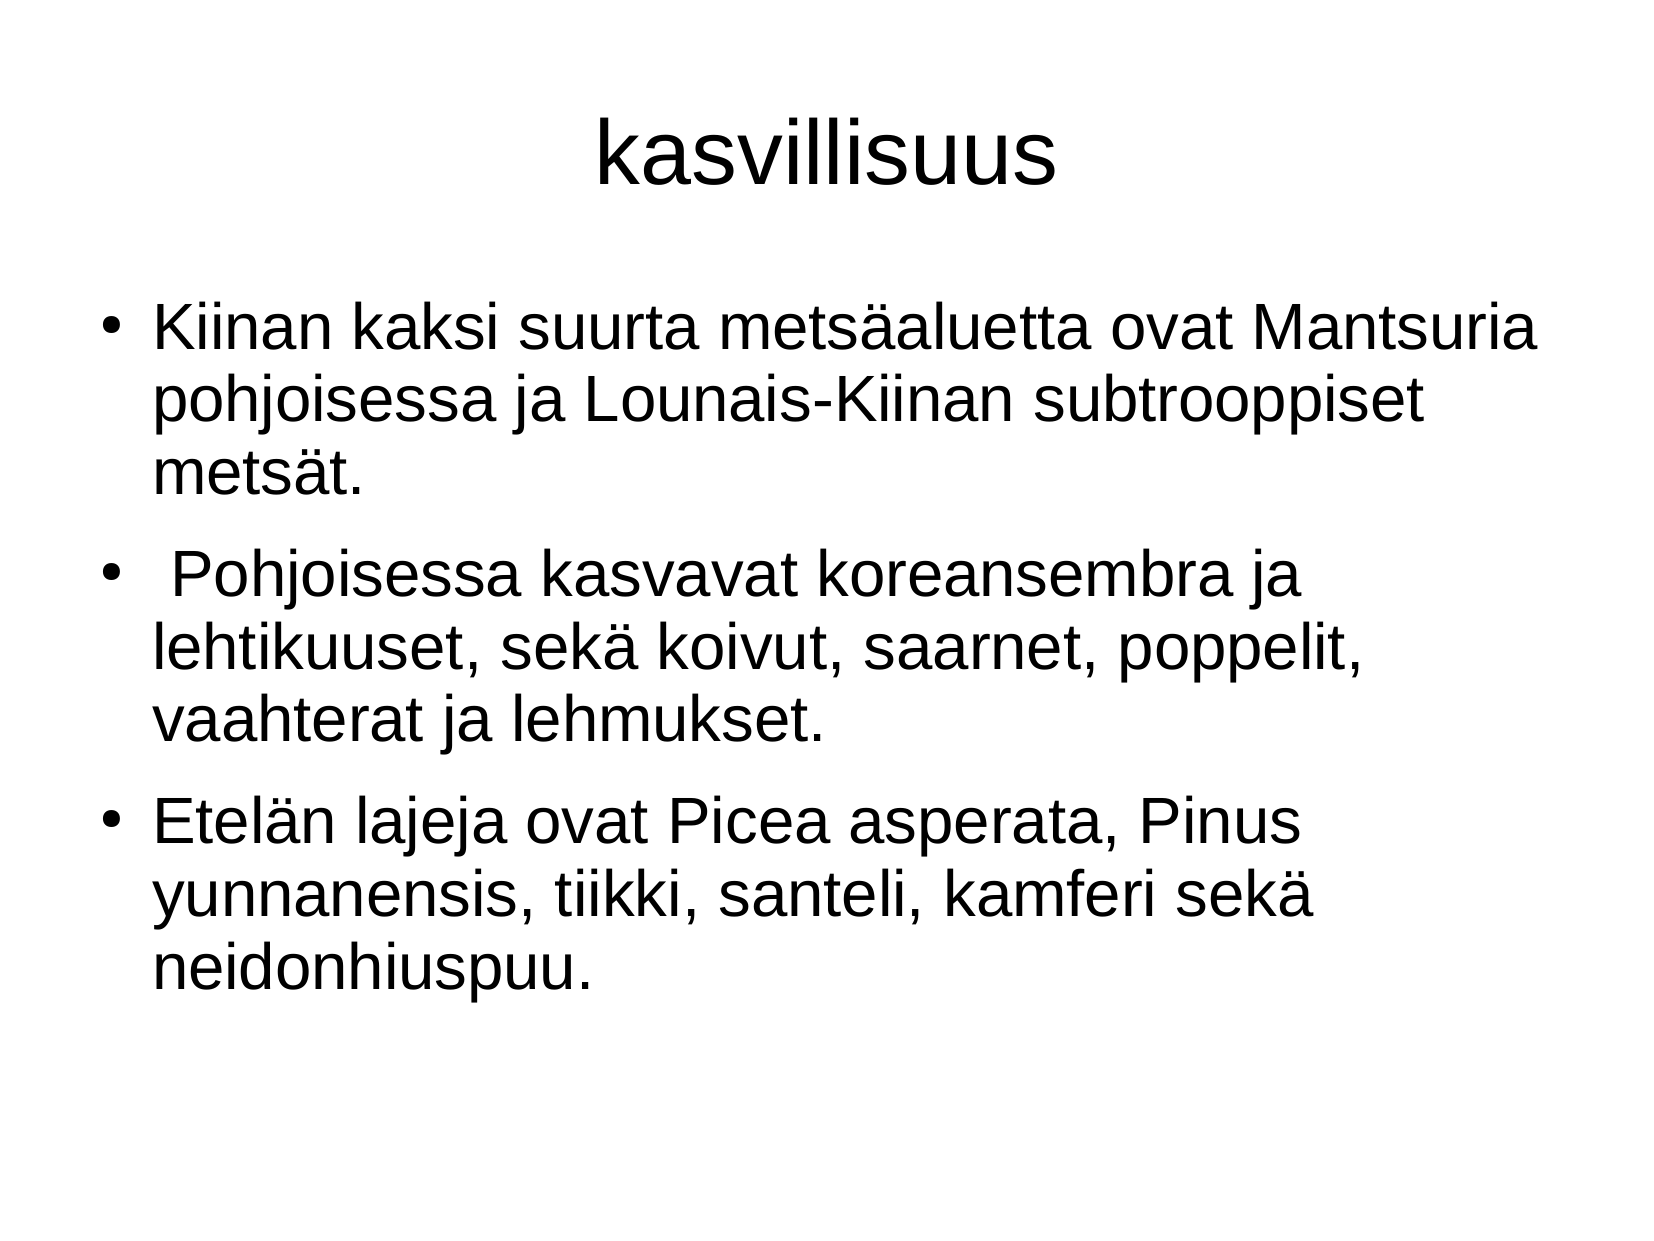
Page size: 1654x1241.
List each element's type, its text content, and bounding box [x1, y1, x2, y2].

title kasvillisuus [82, 49, 1571, 257]
list Kiinan kaksi suurta metsäaluetta ovat Mantsuria pohjoisessa ja Lounais-Kiinan subtrooppiset metsät. Pohjoisessa kasvavat koreansembra ja lehtikuuset, sekä koivut, saarnet, poppelit, vaahterat ja lehmukset. Etelän lajeja ovat Picea asperata, Pinus yunnanensis, tiikki, santeli, kamferi sekä neidonhiuspuu. [82, 290, 1571, 1010]
